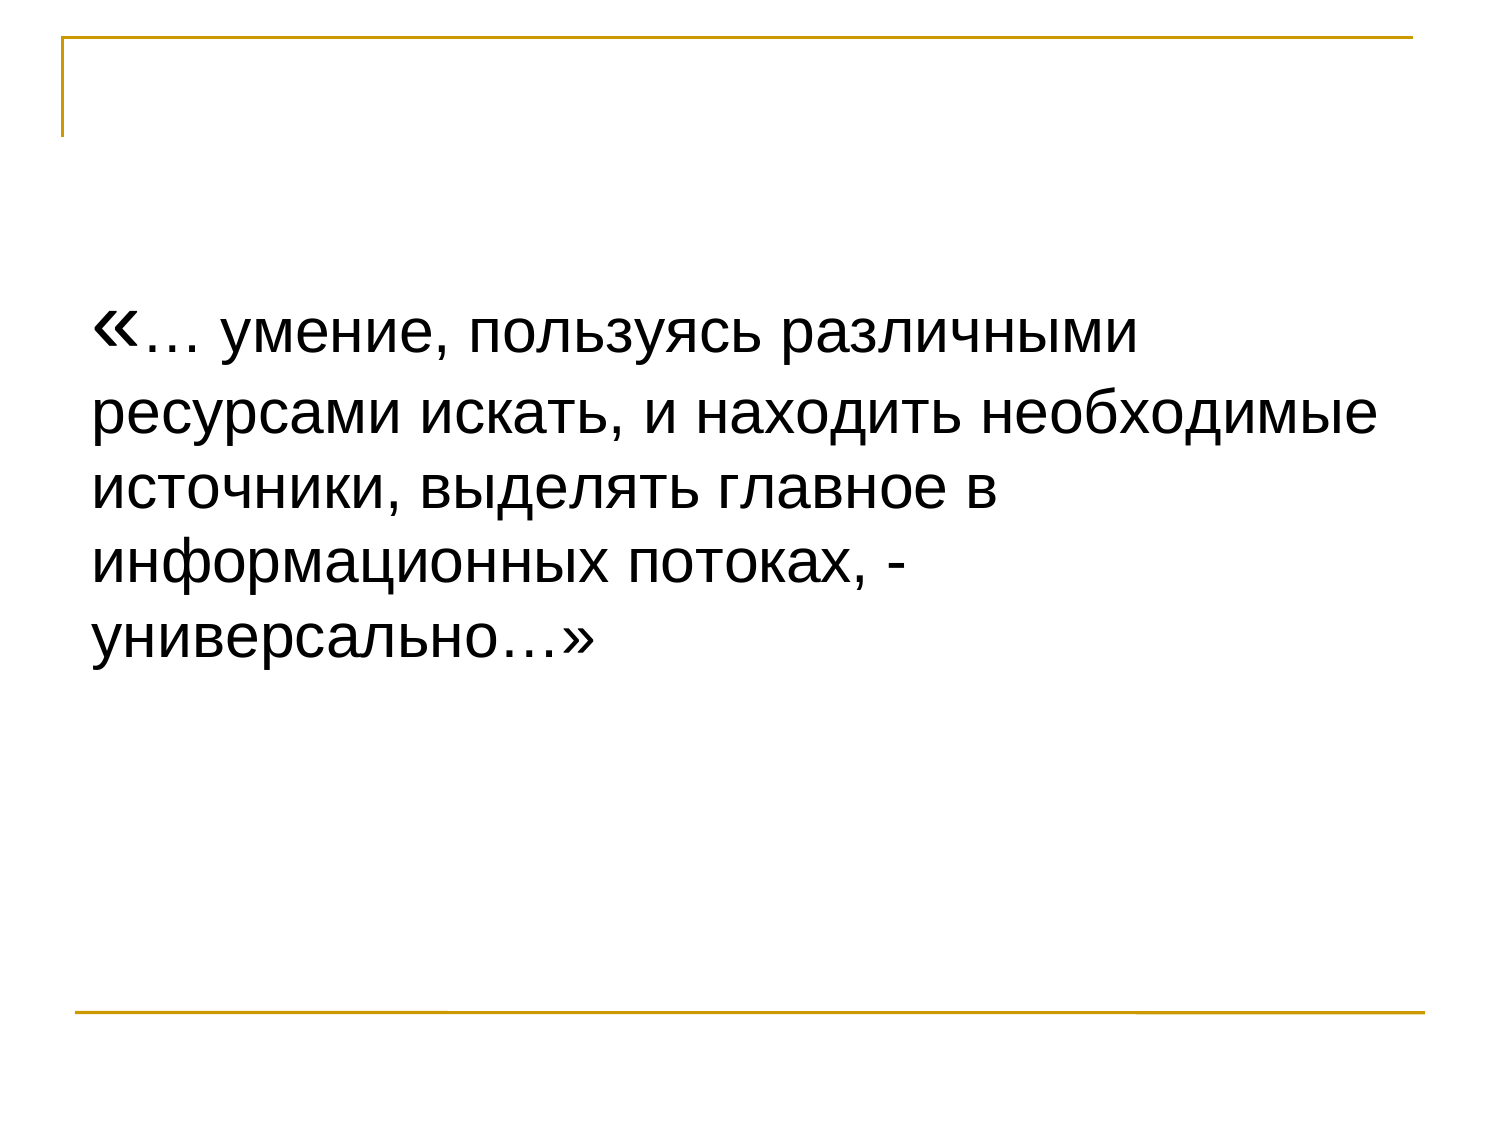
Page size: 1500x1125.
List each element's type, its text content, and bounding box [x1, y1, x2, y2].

text_box «… умение, пользуясь различными ресурсами искать, и находить необходимые источники, выделять главное в информационных потоках, - универсально…» [76, 255, 1427, 998]
